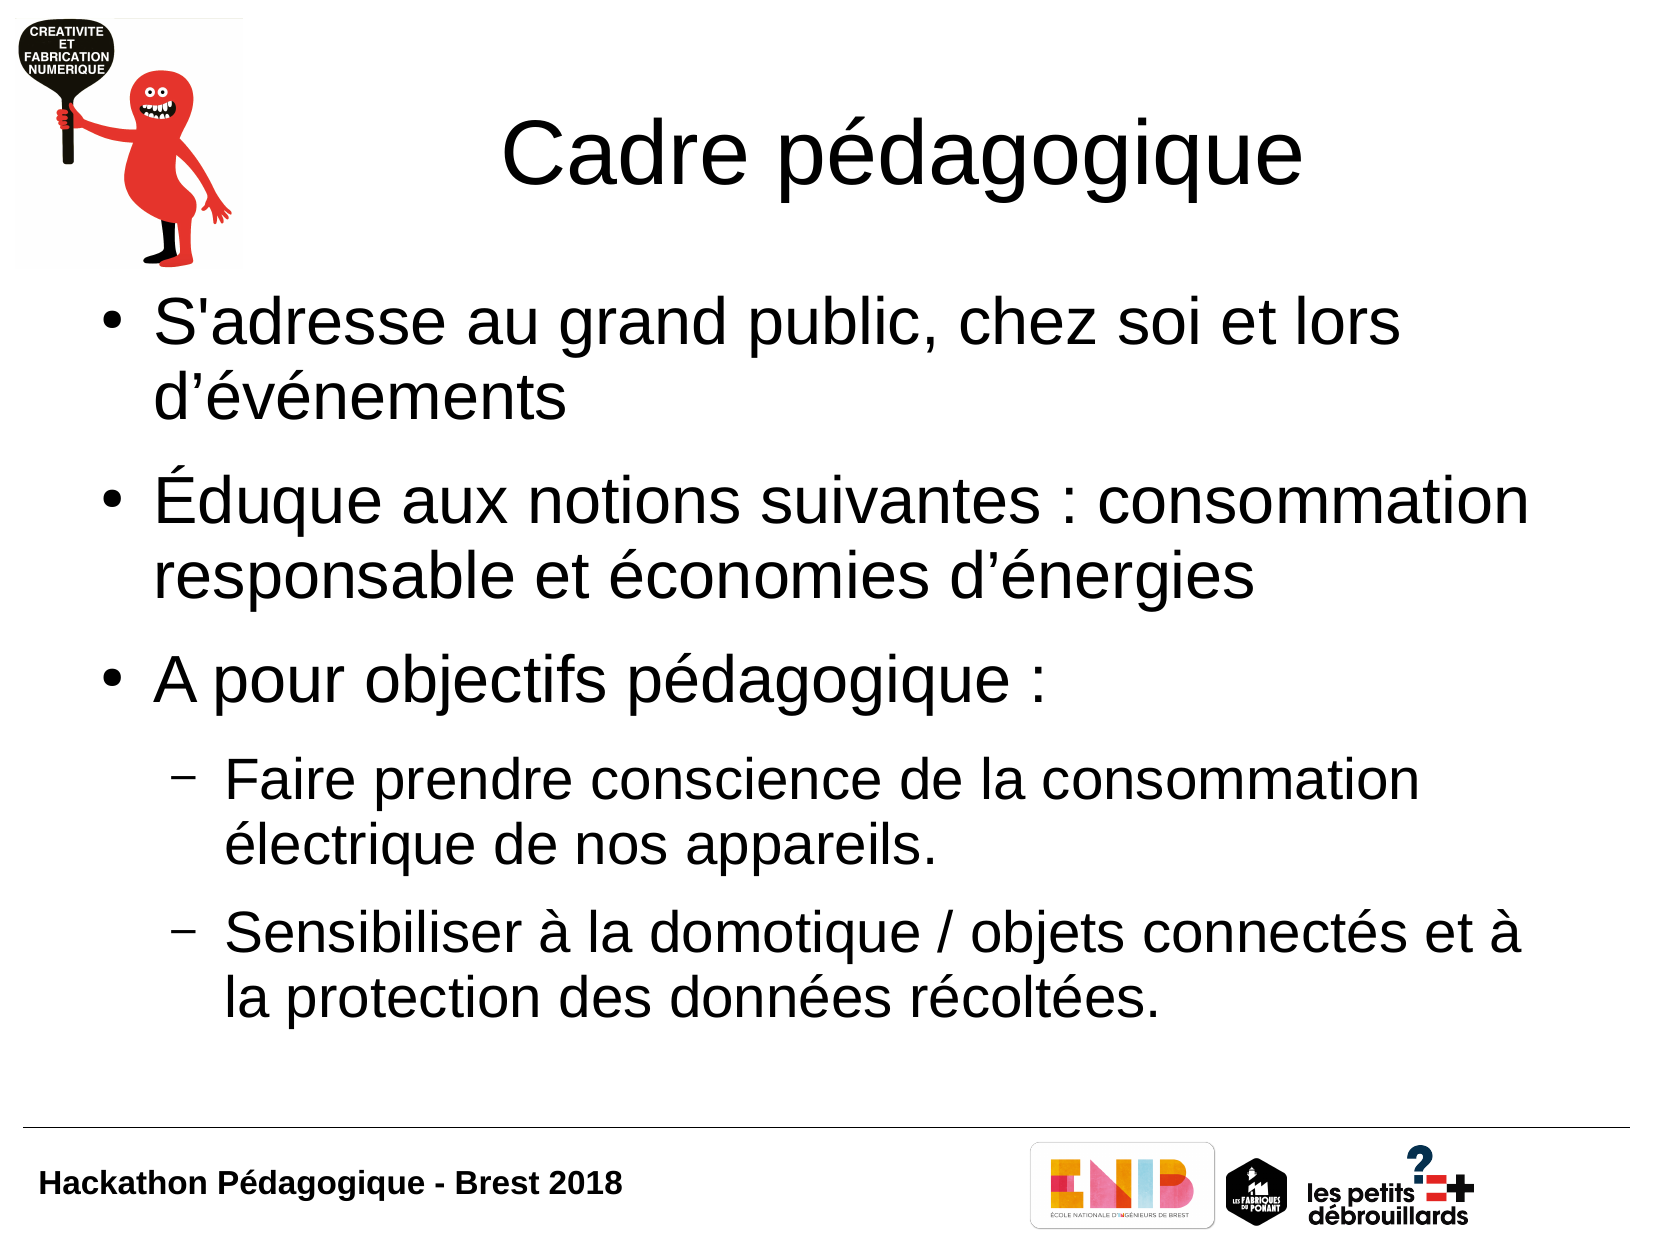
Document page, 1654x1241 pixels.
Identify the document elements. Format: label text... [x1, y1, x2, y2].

list S'adresse au grand public, chez soi et lors d’événements Éduque aux notions suivantes : consommation responsable et économies d’énergies A pour objectifs pédagogique : Faire prendre conscience de la consommation électrique de nos appareils. Sensibiliser à la domotique / objets connectés et à la protection des données récoltées. [82, 284, 1571, 1103]
picture [1308, 1145, 1474, 1225]
title Cadre pédagogique [243, 49, 1571, 257]
text_box Hackathon Pédagogique - Brest 2018 [23, 1157, 945, 1210]
picture [15, 18, 243, 269]
picture [1015, 1127, 1287, 1241]
